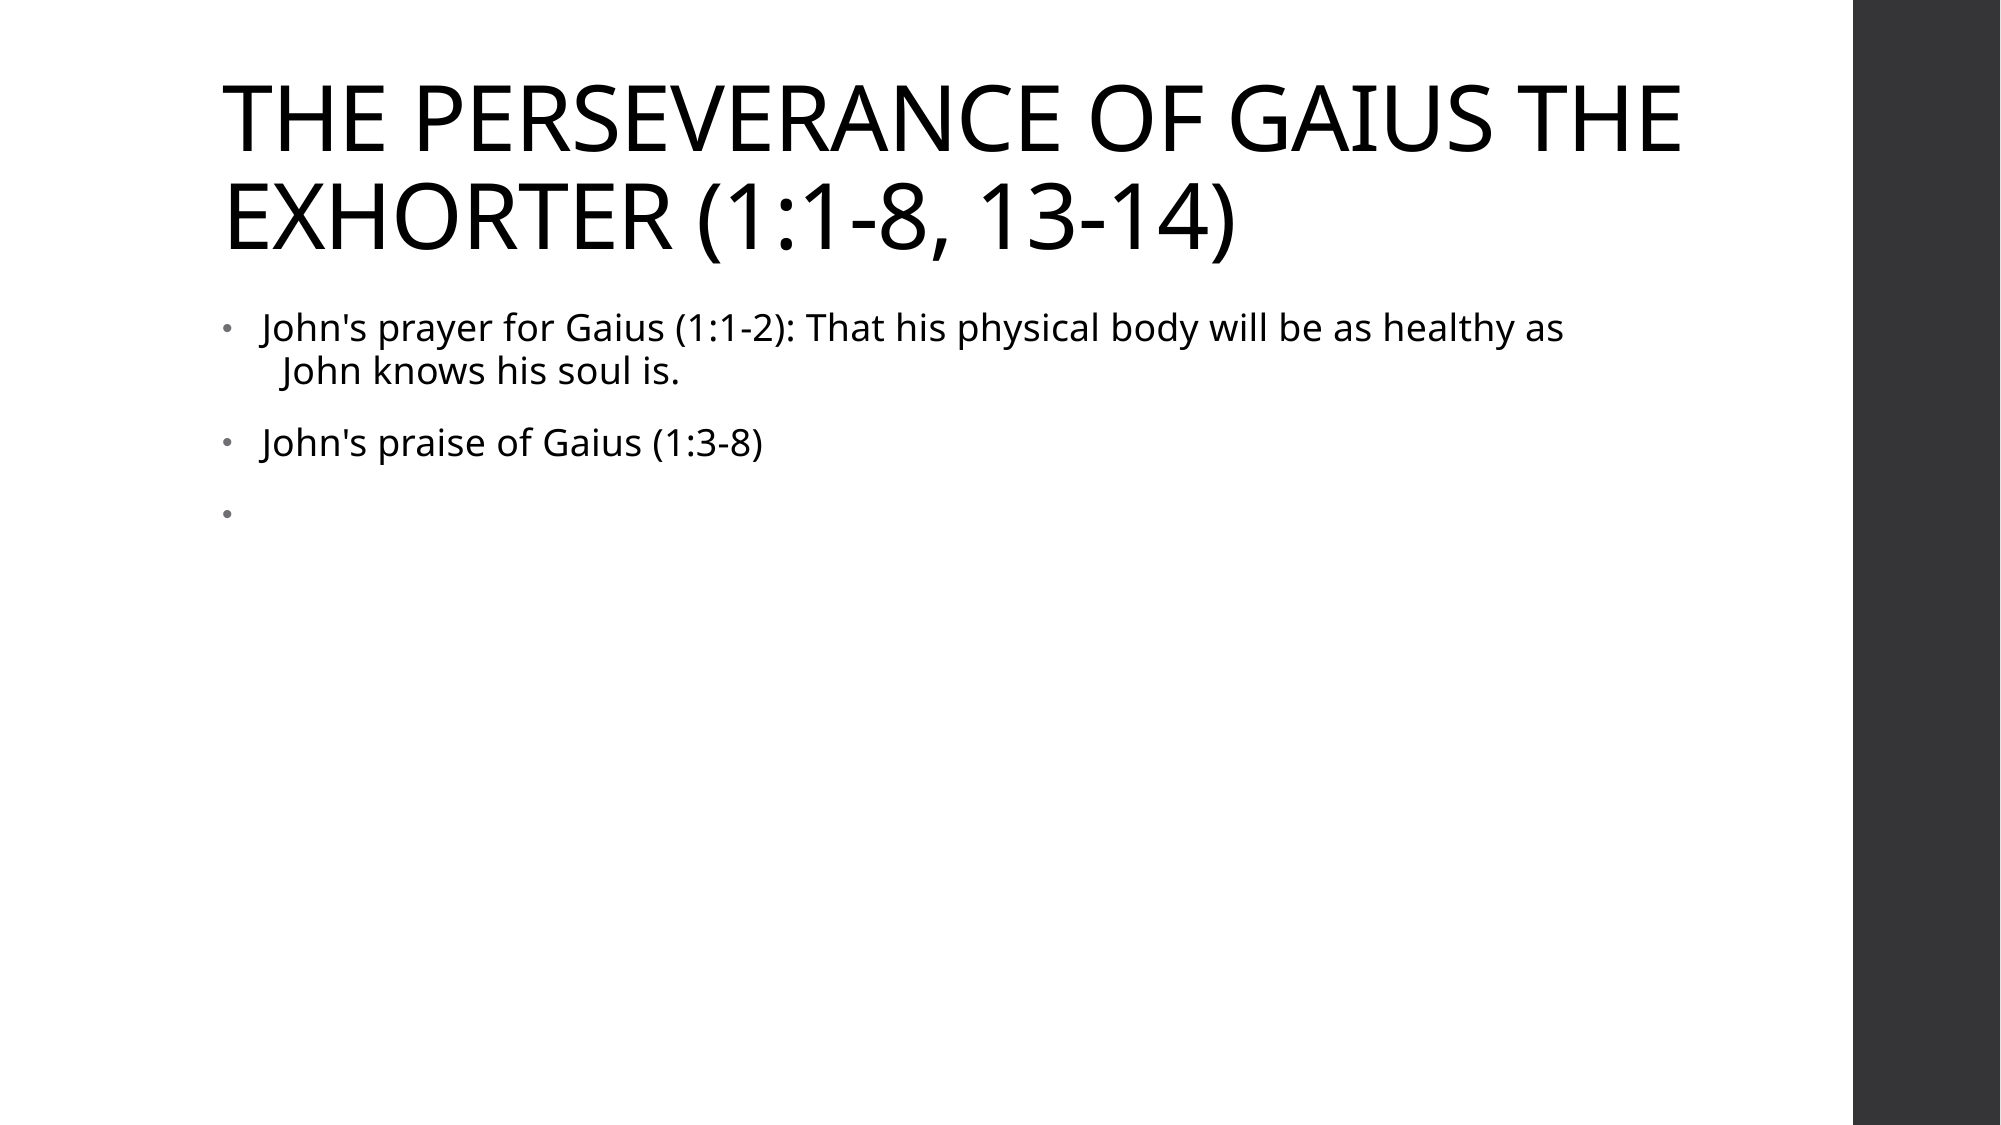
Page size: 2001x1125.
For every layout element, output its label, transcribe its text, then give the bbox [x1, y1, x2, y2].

title THE PERSEVERANCE OF GAIUS THE EXHORTER (1:1-8, 13-14) [206, 60, 1797, 278]
list John's prayer for Gaius (1:1-2): That his physical body will be as healthy as John knows his soul is. John's praise of Gaius (1:3-8) [206, 299, 1617, 1014]
